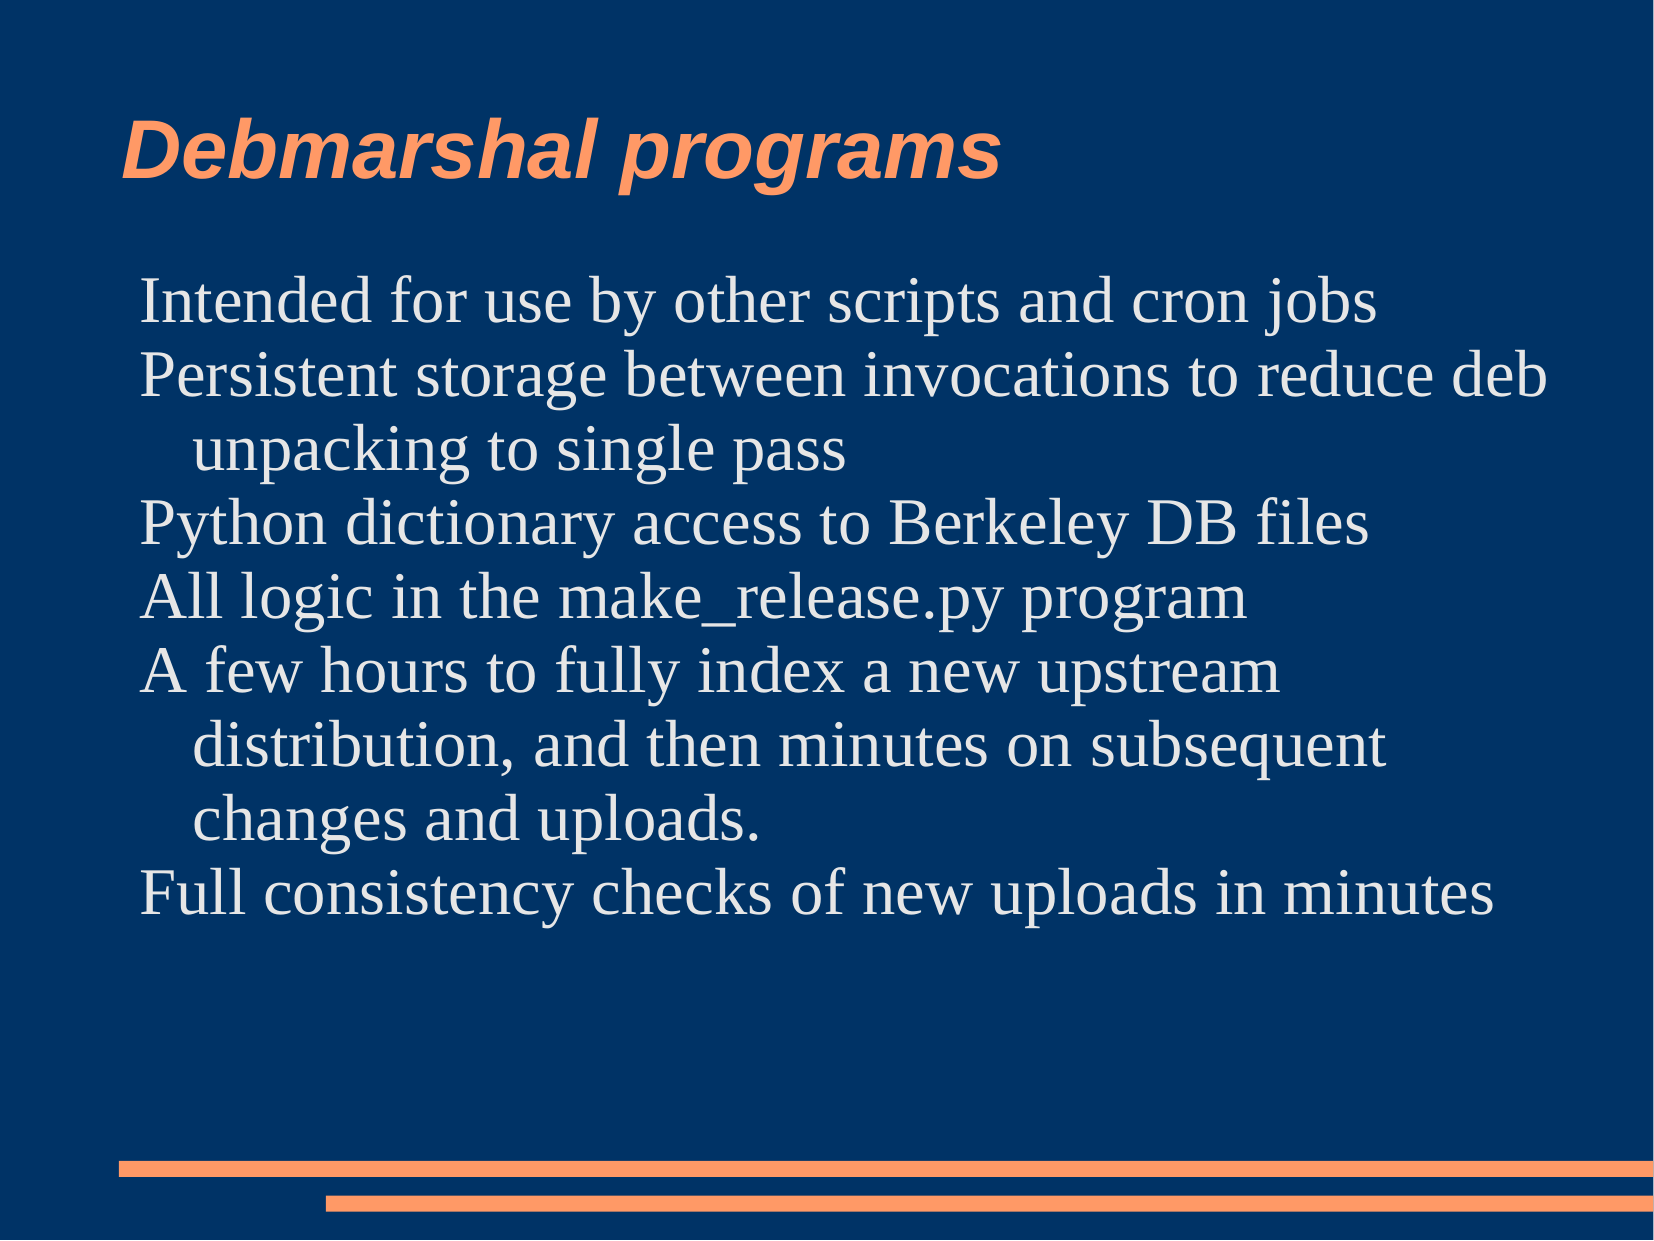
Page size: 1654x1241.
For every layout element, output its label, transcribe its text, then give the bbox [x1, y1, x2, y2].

title Debmarshal programs [121, 46, 1534, 254]
list Intended for use by other scripts and cron jobs Persistent storage between invocations to reduce deb unpacking to single pass Python dictionary access to Berkeley DB files All logic in the make_release.py program A few hours to fully index a new upstream distribution, and then minutes on subsequent changes and uploads. Full consistency checks of new uploads in minutes [121, 262, 1561, 1178]
